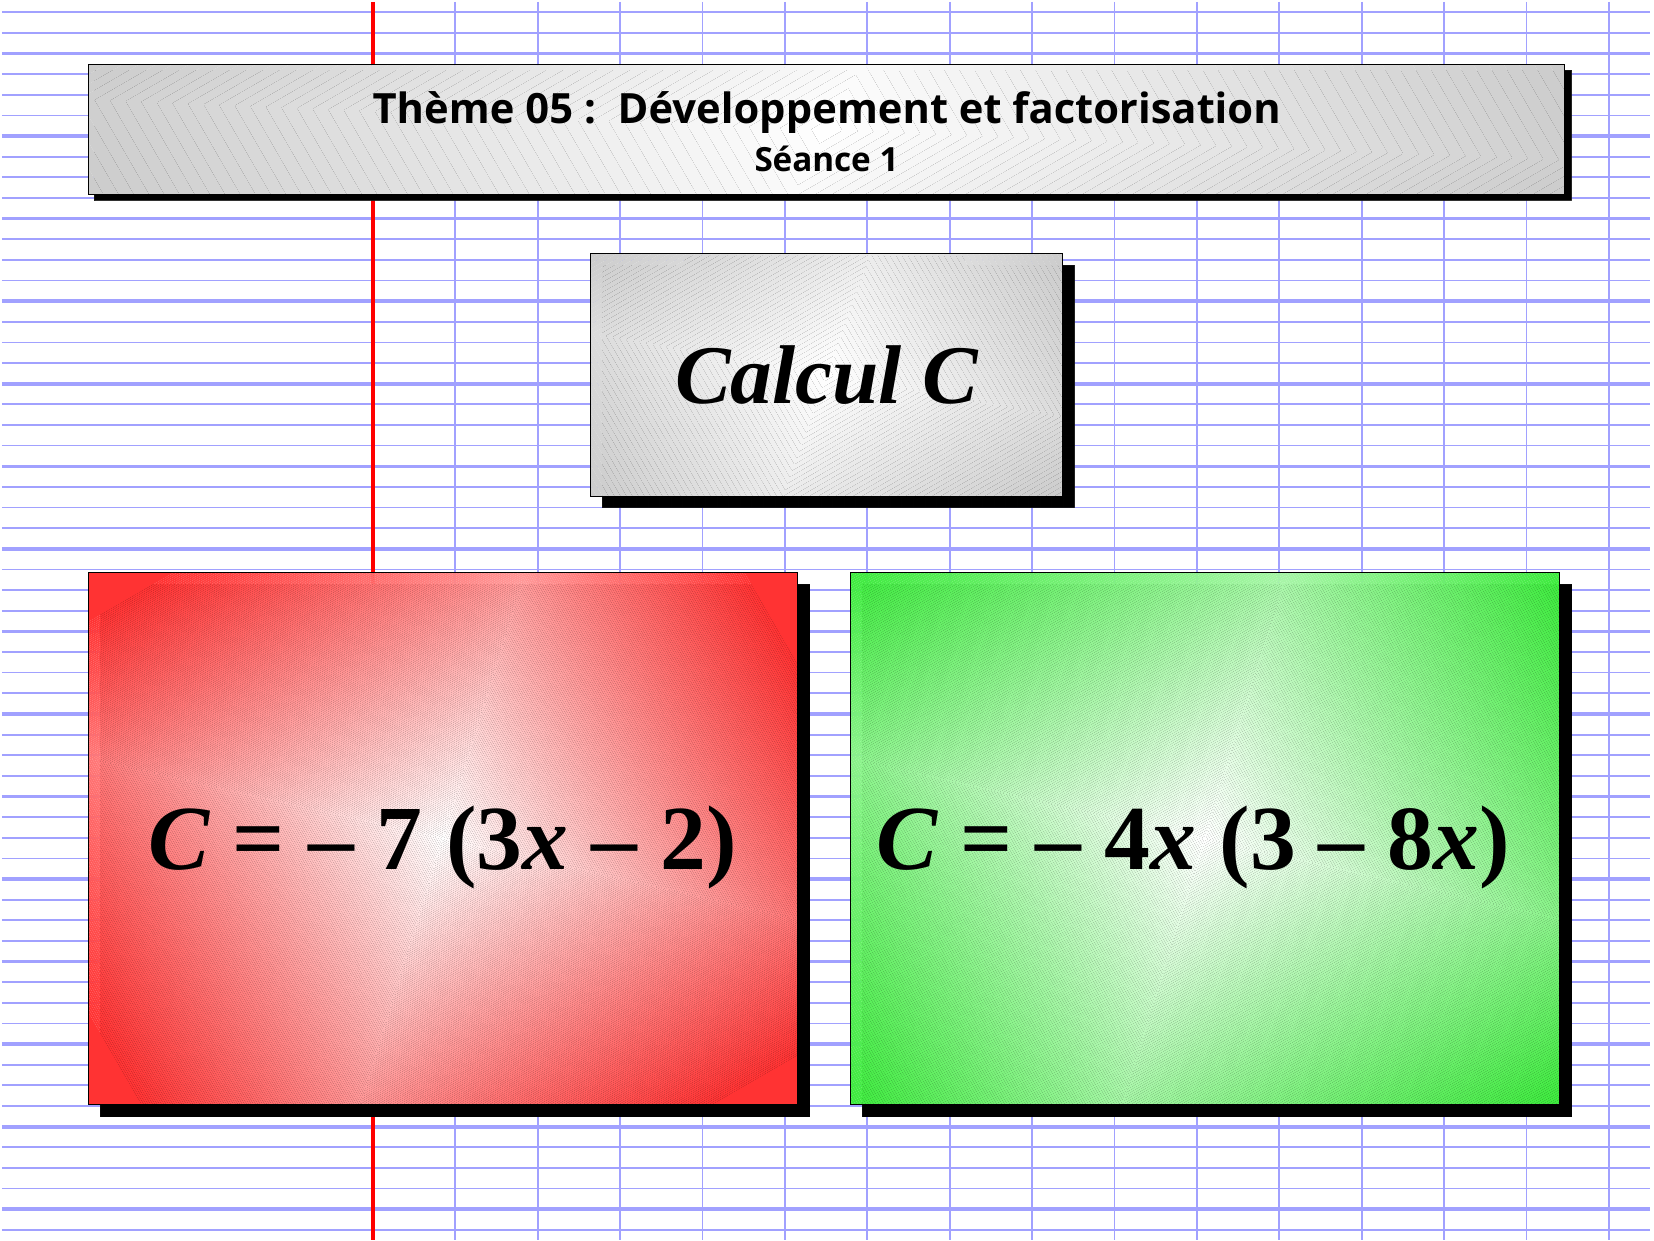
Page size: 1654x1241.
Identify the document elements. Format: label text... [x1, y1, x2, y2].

picture [0, 0, 1654, 1241]
text_box Thème 05 : Développement et factorisation Séance 1 [88, 64, 1565, 195]
text_box C = – 7 (3x – 2) [88, 572, 798, 1105]
text_box Calcul C [590, 253, 1063, 497]
text_box C = – 4x (3 – 8x) [850, 572, 1560, 1105]
